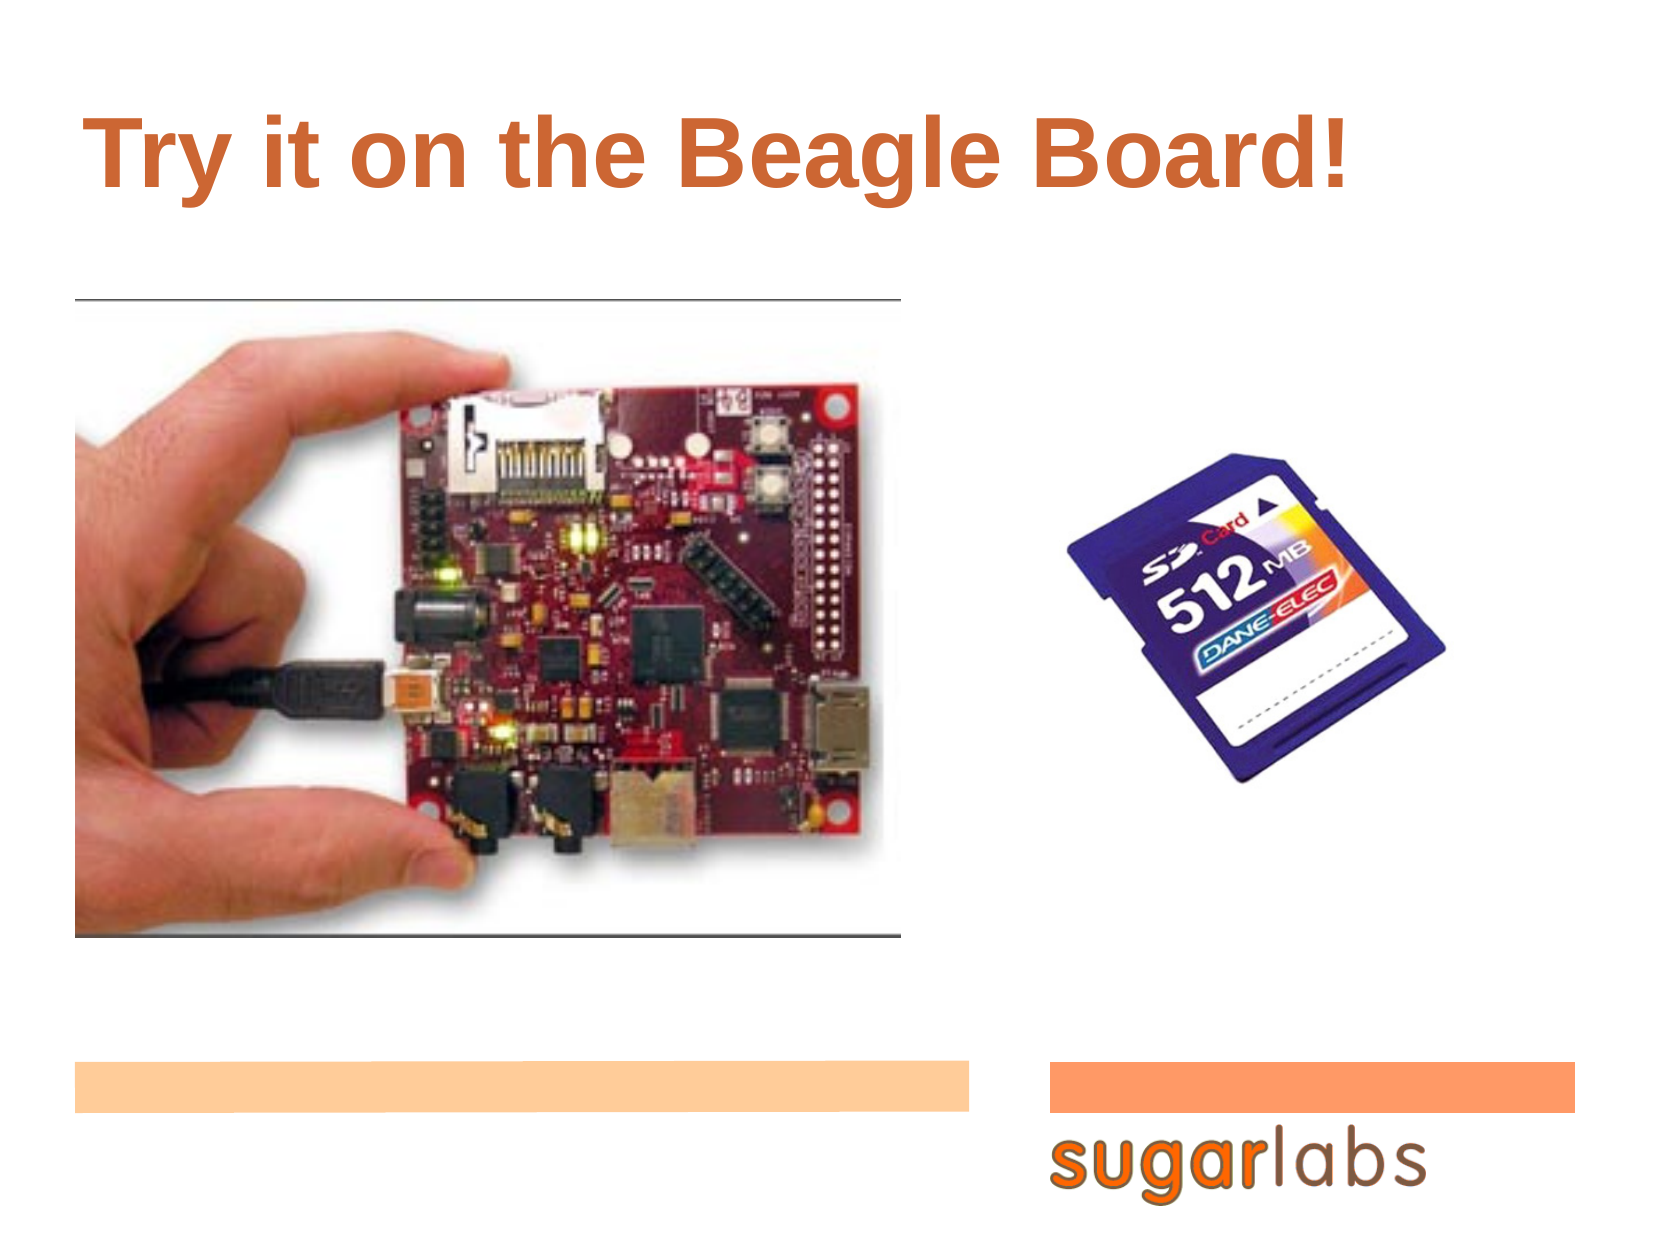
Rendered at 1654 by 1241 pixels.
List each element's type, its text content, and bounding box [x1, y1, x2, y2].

picture [75, 299, 901, 938]
picture [1050, 1124, 1426, 1206]
picture [1050, 412, 1463, 826]
title Try it on the Beagle Board! [82, 49, 1571, 257]
